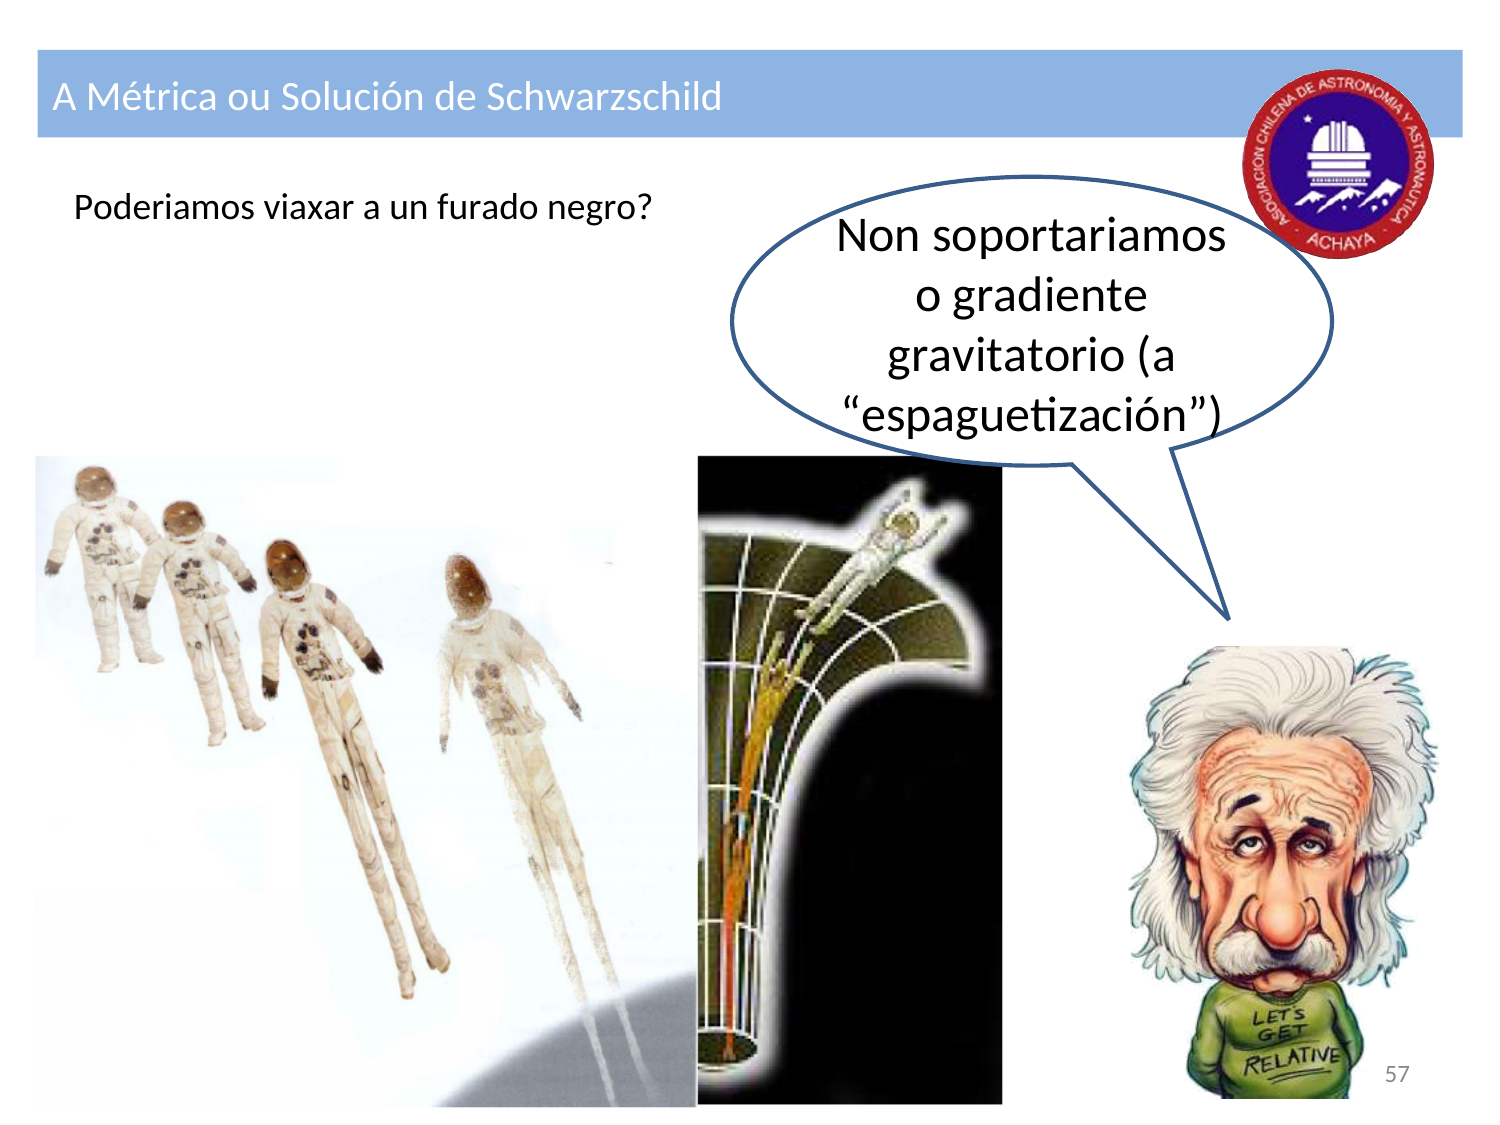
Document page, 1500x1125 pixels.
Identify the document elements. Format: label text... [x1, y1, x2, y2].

picture [35, 438, 1008, 1113]
text_box <número> [1074, 1042, 1426, 1103]
picture [1240, 67, 1436, 260]
text_box Poderiamos viaxar a un furado negro? [59, 173, 670, 235]
text_box A Métrica ou Solución de Schwarzschild [37, 49, 1463, 138]
text_box Non soportariamos o gradiente gravitatorio (a “espaguetización”) [732, 176, 1333, 620]
picture [1120, 646, 1461, 1099]
